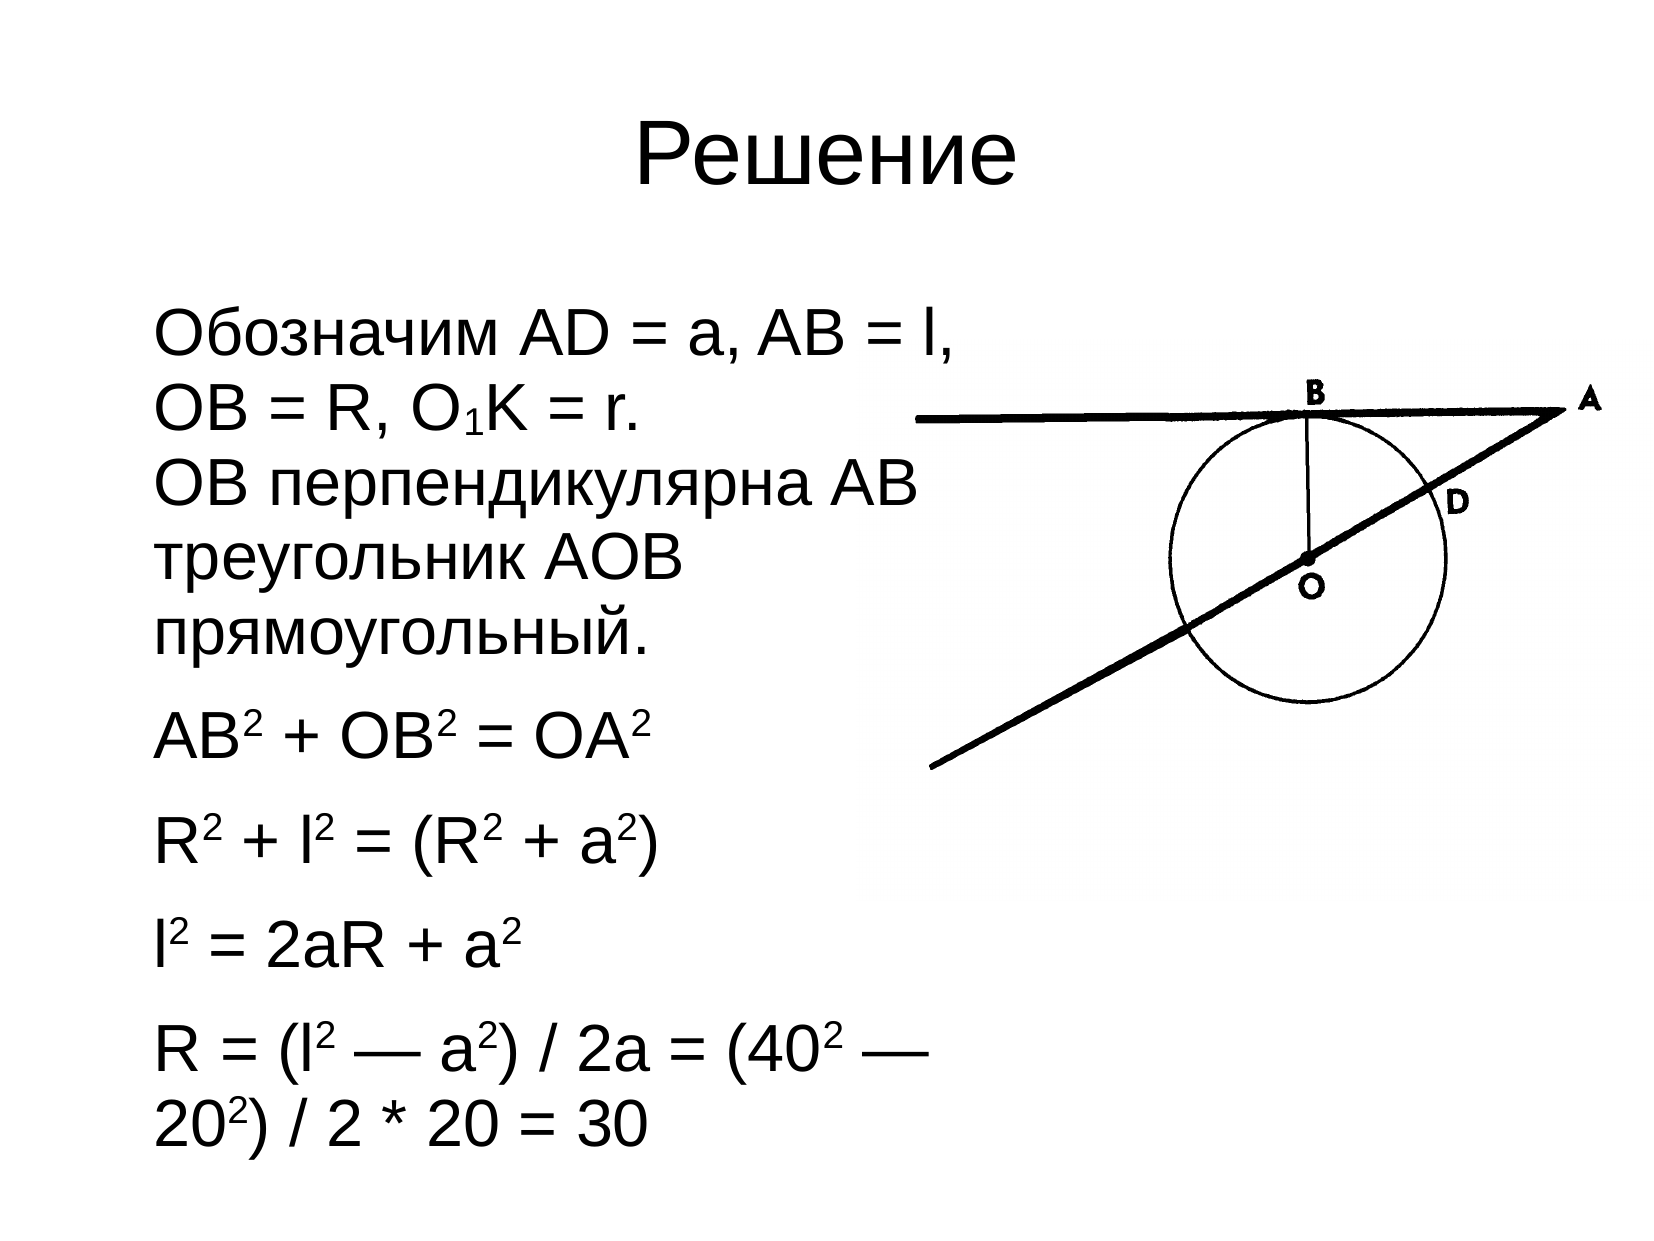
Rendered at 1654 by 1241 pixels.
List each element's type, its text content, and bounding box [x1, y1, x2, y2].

picture [1034, 339, 1654, 901]
title Решение [82, 49, 1571, 257]
list Обозначим AD = a, AB = l, OB = R, O1K = r. OB перпендикулярна AB треугольник AOB прямоугольный. AB2 + OB2 = OA2 R2 + l2 = (R2 + a2) l2 = 2aR + a2 R = (l2 — a2) / 2a = (402 — 202) / 2 * 20 = 30 [82, 295, 1034, 1191]
